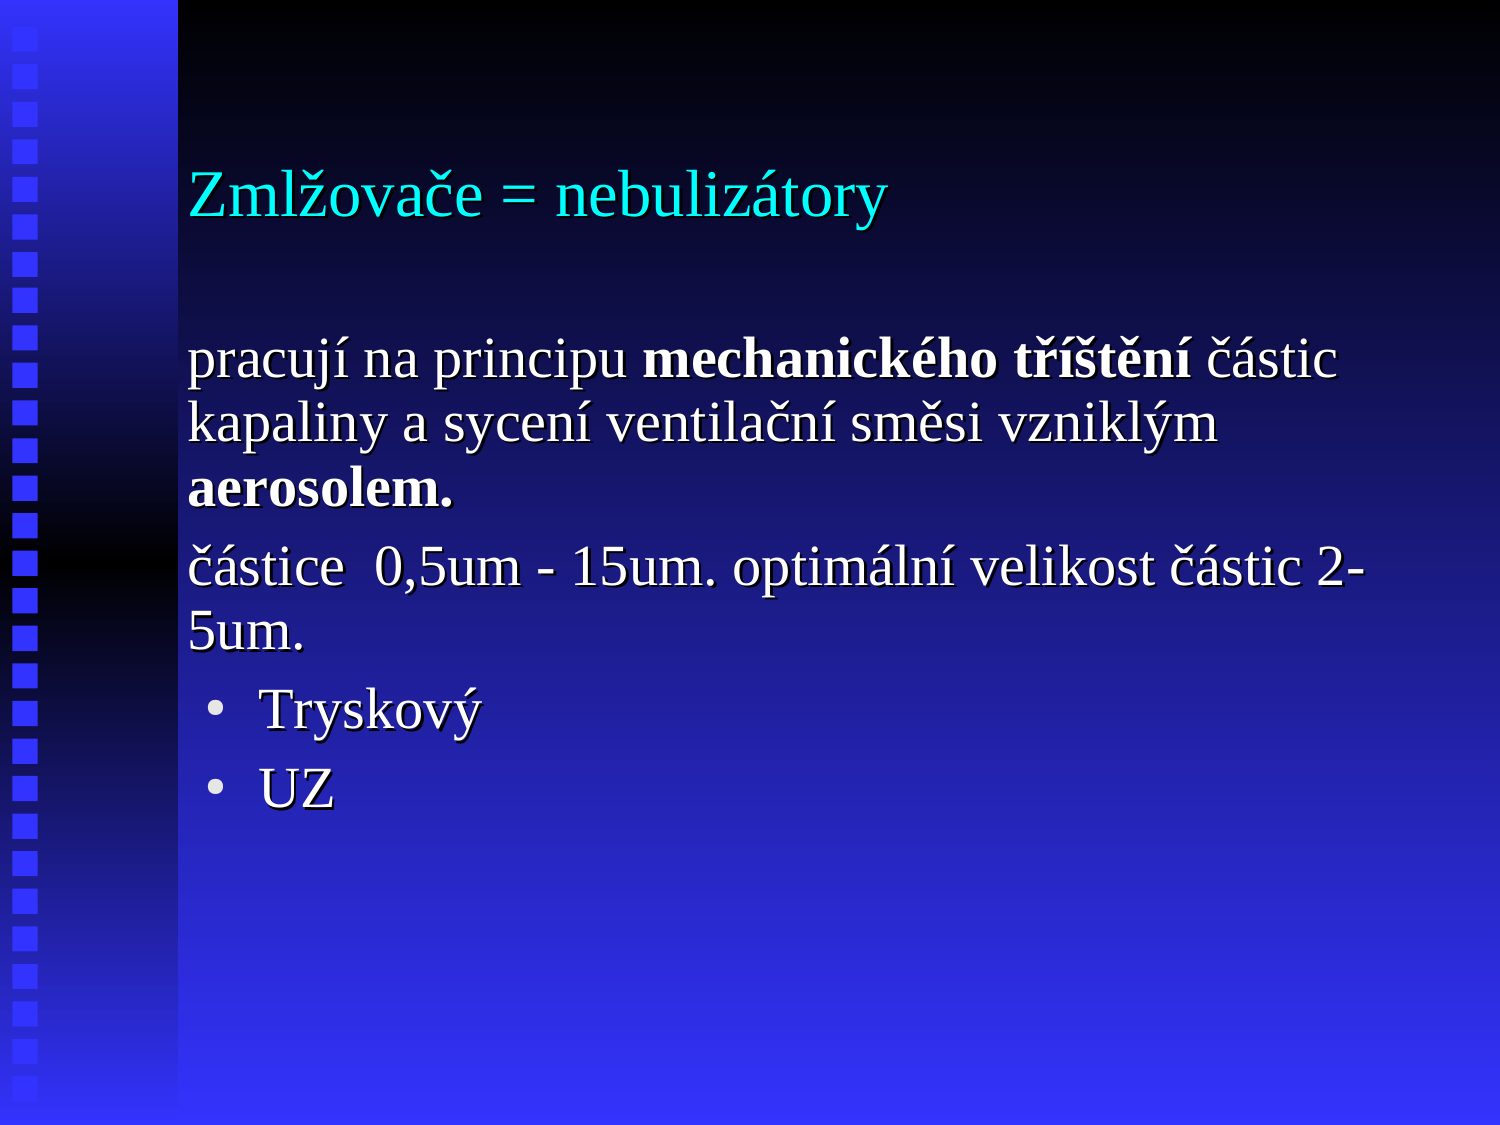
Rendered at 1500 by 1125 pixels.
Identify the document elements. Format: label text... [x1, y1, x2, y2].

title Zmlžovače = nebulizátory [187, 99, 1463, 288]
list pracují na principu mechanického tříštění částic kapaliny a sycení ventilační směsi vzniklým aerosolem. částice 0,5um - 15um. optimální velikost částic 2-5um. Tryskový UZ [187, 324, 1463, 1000]
